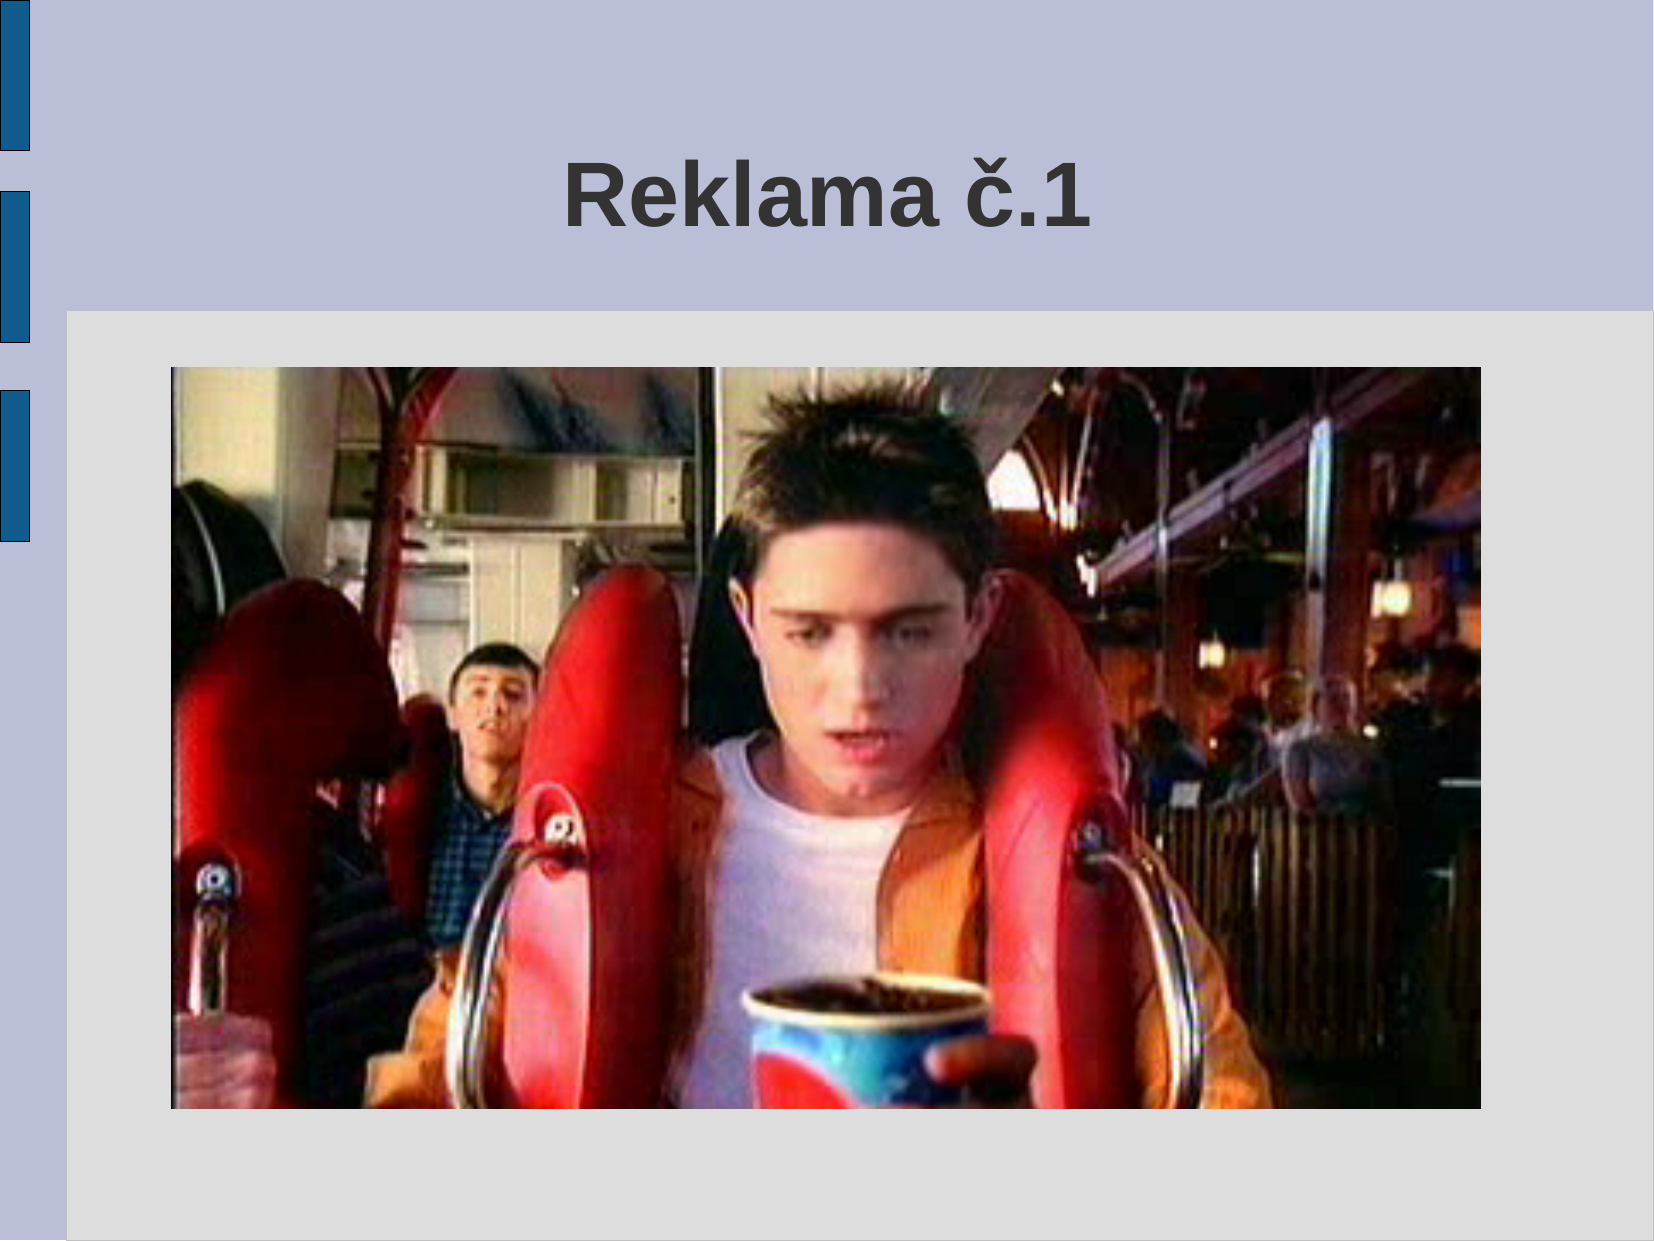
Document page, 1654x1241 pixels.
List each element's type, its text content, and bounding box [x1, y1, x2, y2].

title Reklama č.1 [121, 91, 1534, 290]
chart [82, 290, 1654, 1109]
